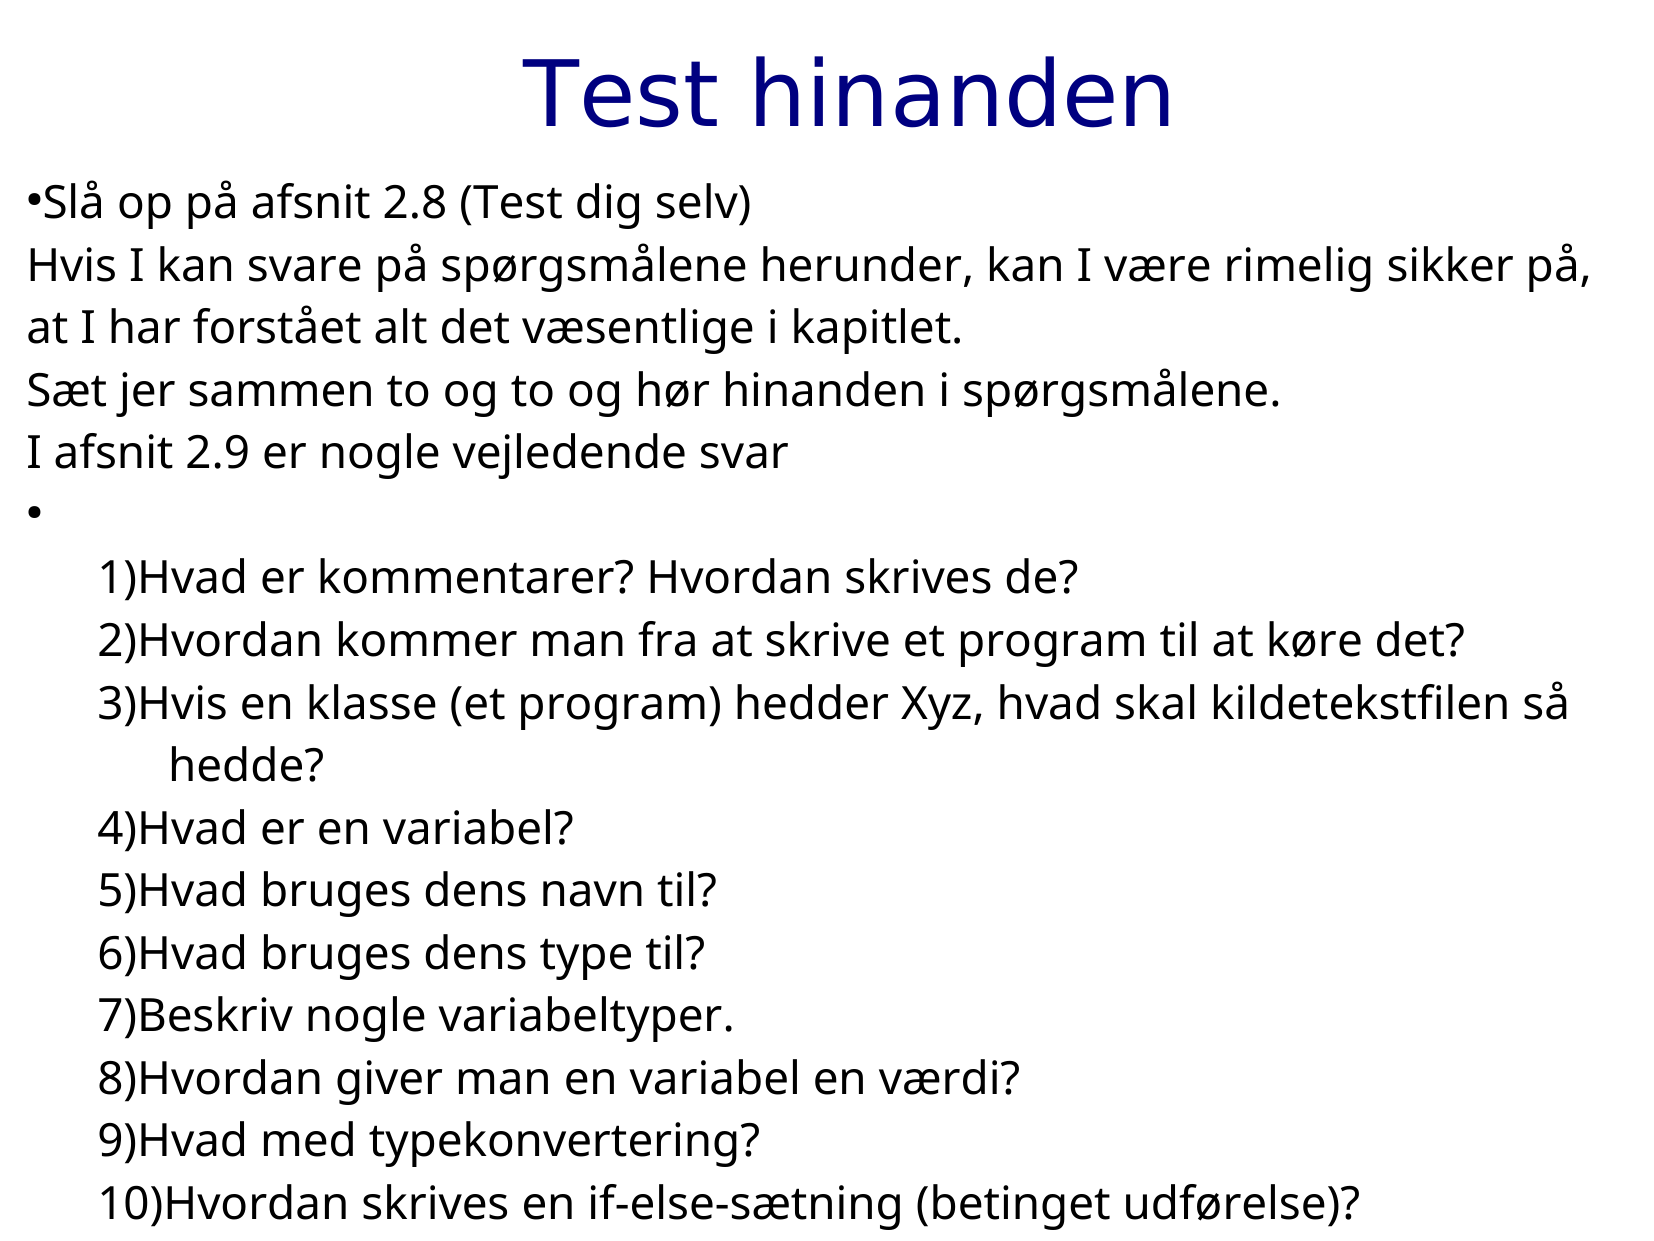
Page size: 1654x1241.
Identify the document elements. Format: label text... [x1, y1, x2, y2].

title Test hinanden [156, 0, 1534, 169]
text_box Slå op på afsnit 2.8 (Test dig selv) Hvis I kan svare på spørgsmålene herunder, kan I være rimelig sikker på, at I har forstået alt det væsentlige i kapitlet. Sæt jer sammen to og to og hør hinanden i spørgsmålene. I afsnit 2.9 er nogle vejledende svar Hvad er kommentarer? Hvordan skrives de? Hvordan kommer man fra at skrive et program til at køre det? Hvis en klasse (et program) hedder Xyz, hvad skal kildetekstfilen så hedde? Hvad er en variabel? Hvad bruges dens navn til? Hvad bruges dens type til? Beskriv nogle variabeltyper. Hvordan giver man en variabel en værdi? Hvad med typekonvertering? Hvordan skrives en if-else-sætning (betinget udførelse)? Hvad gør { og }? Hvad er en løkke? Hvordan laver man en? Giv et eksempel. Hvilke slags fejl findes der? [26, 169, 1642, 1241]
